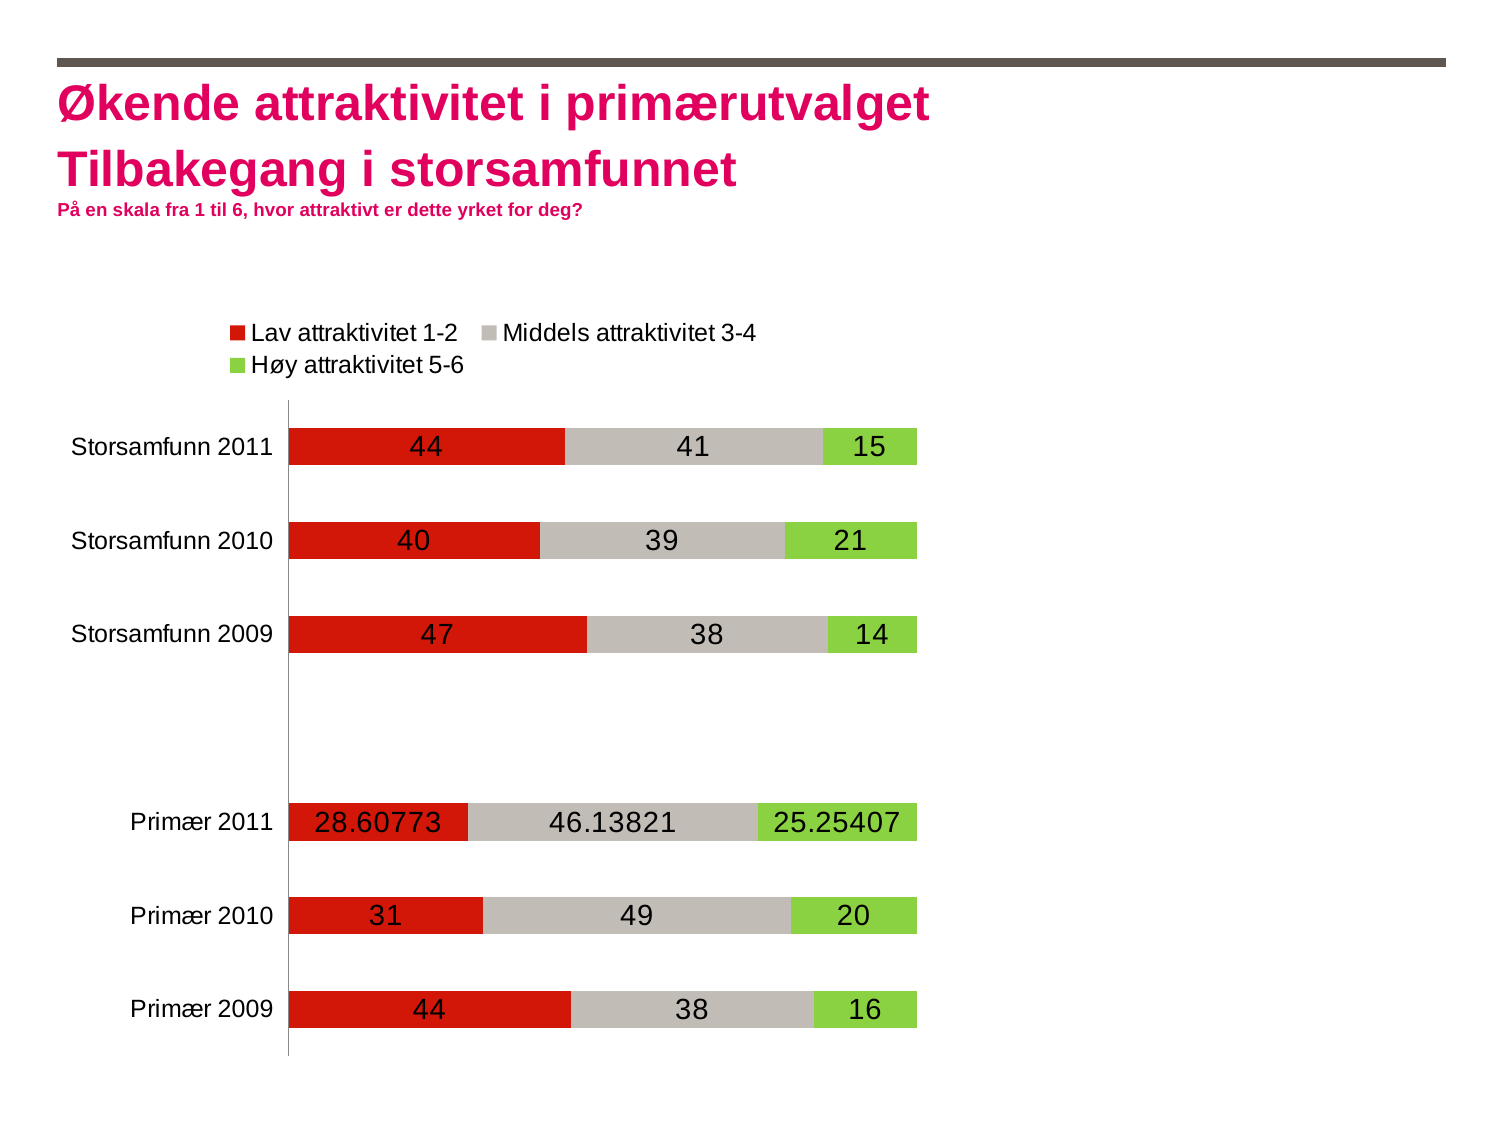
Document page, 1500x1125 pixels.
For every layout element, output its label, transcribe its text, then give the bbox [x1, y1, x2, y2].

chart [53, 302, 935, 1072]
title Økende attraktivitet i primærutvalget Tilbakegang i storsamfunnet På en skala fra 1 til 6, hvor attraktivt er dette yrket for deg? [57, 64, 1353, 232]
